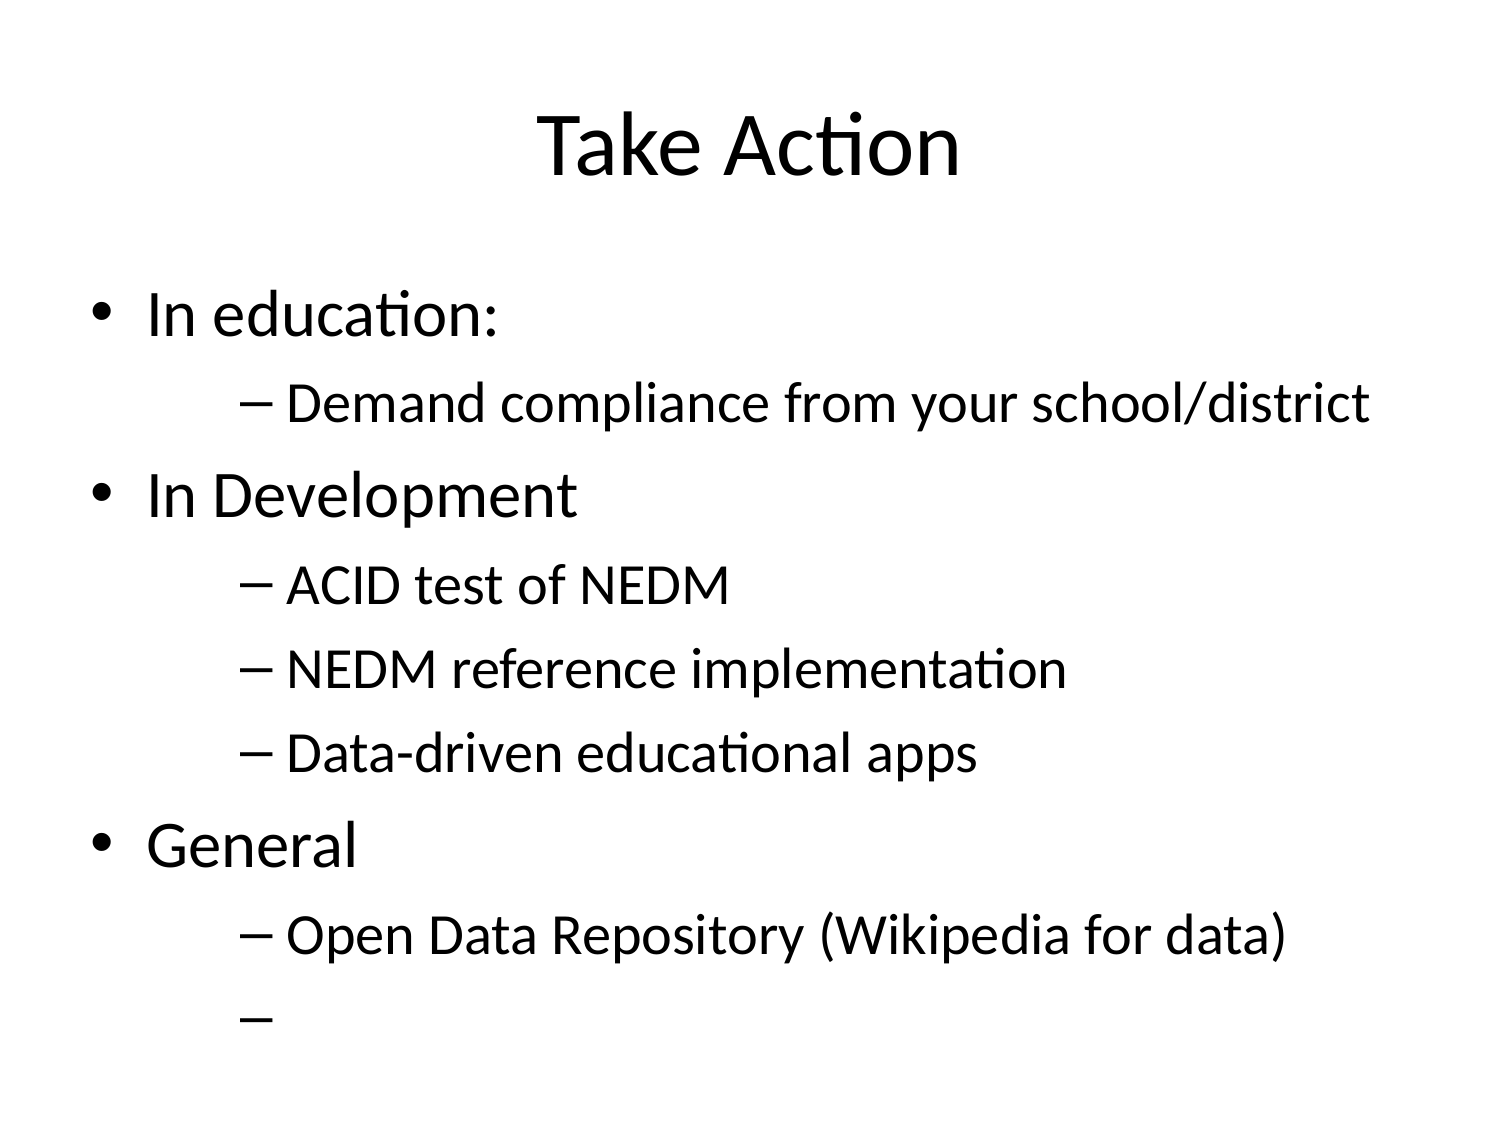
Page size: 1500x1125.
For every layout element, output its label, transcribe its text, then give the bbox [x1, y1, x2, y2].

title Take Action [75, 45, 1426, 233]
list In education: Demand compliance from your school/district In Development ACID test of NEDM NEDM reference implementation Data-driven educational apps General Open Data Repository (Wikipedia for data) [75, 262, 1426, 1005]
